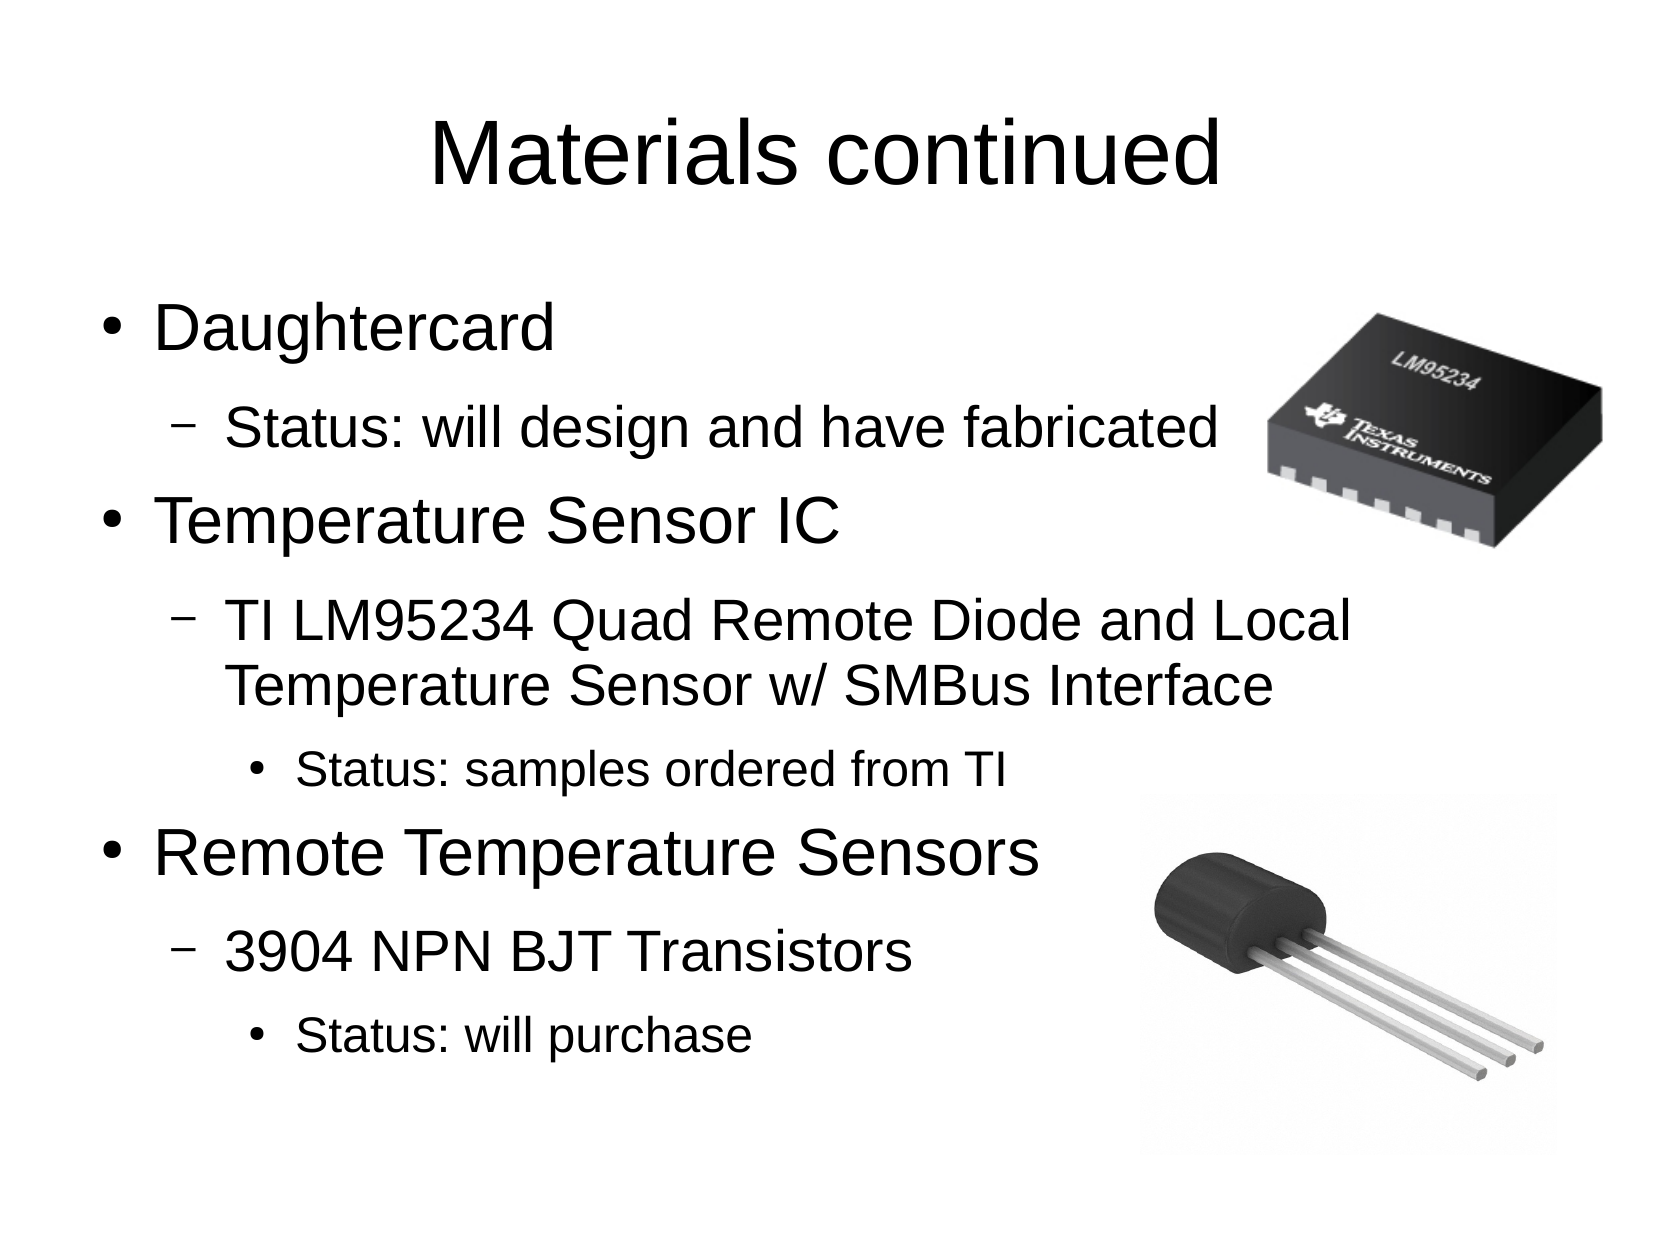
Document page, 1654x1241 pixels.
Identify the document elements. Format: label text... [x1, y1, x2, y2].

title Materials continued [82, 49, 1571, 257]
picture [1140, 794, 1557, 1156]
list Daughtercard Status: will design and have fabricated Temperature Sensor IC TI LM95234 Quad Remote Diode and Local Temperature Sensor w/ SMBus Interface Status: samples ordered from TI Remote Temperature Sensors 3904 NPN BJT Transistors Status: will purchase [82, 290, 1538, 1081]
picture [1266, 310, 1606, 556]
